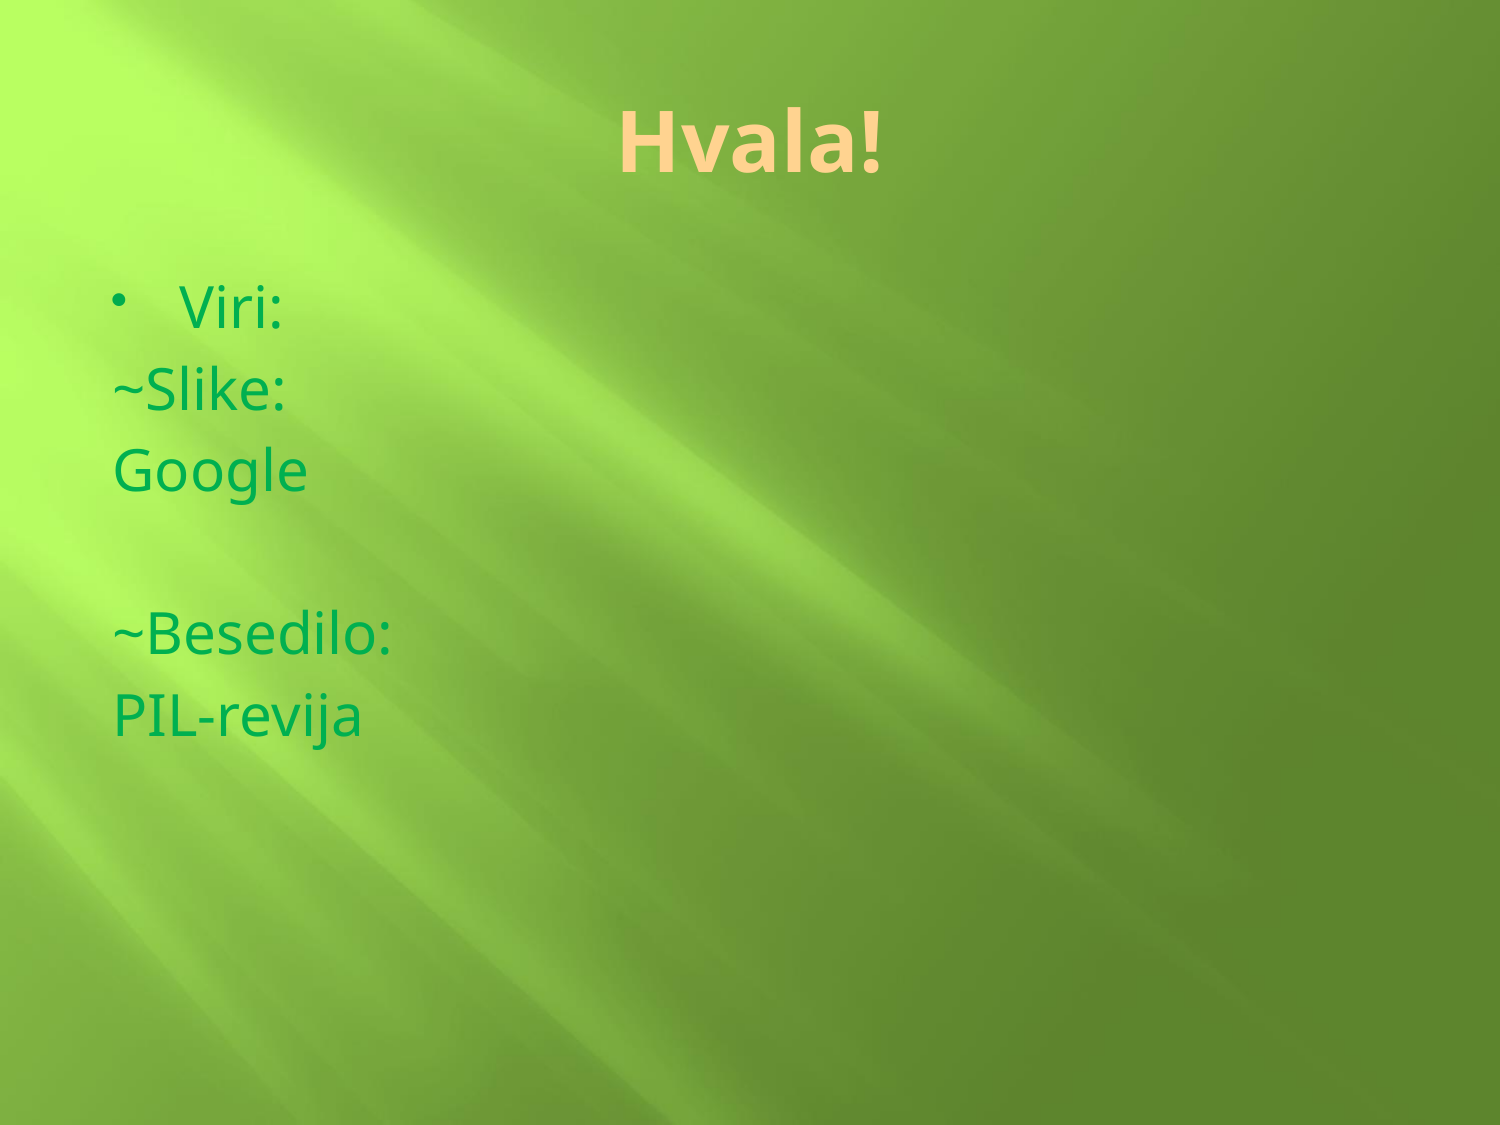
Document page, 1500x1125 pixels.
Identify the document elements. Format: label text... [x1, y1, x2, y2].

picture [0, 0, 1500, 1125]
list Viri: ~Slike: Google ~Besedilo: PIL-revija [75, 262, 1425, 1035]
title Hvala! [75, 45, 1425, 233]
